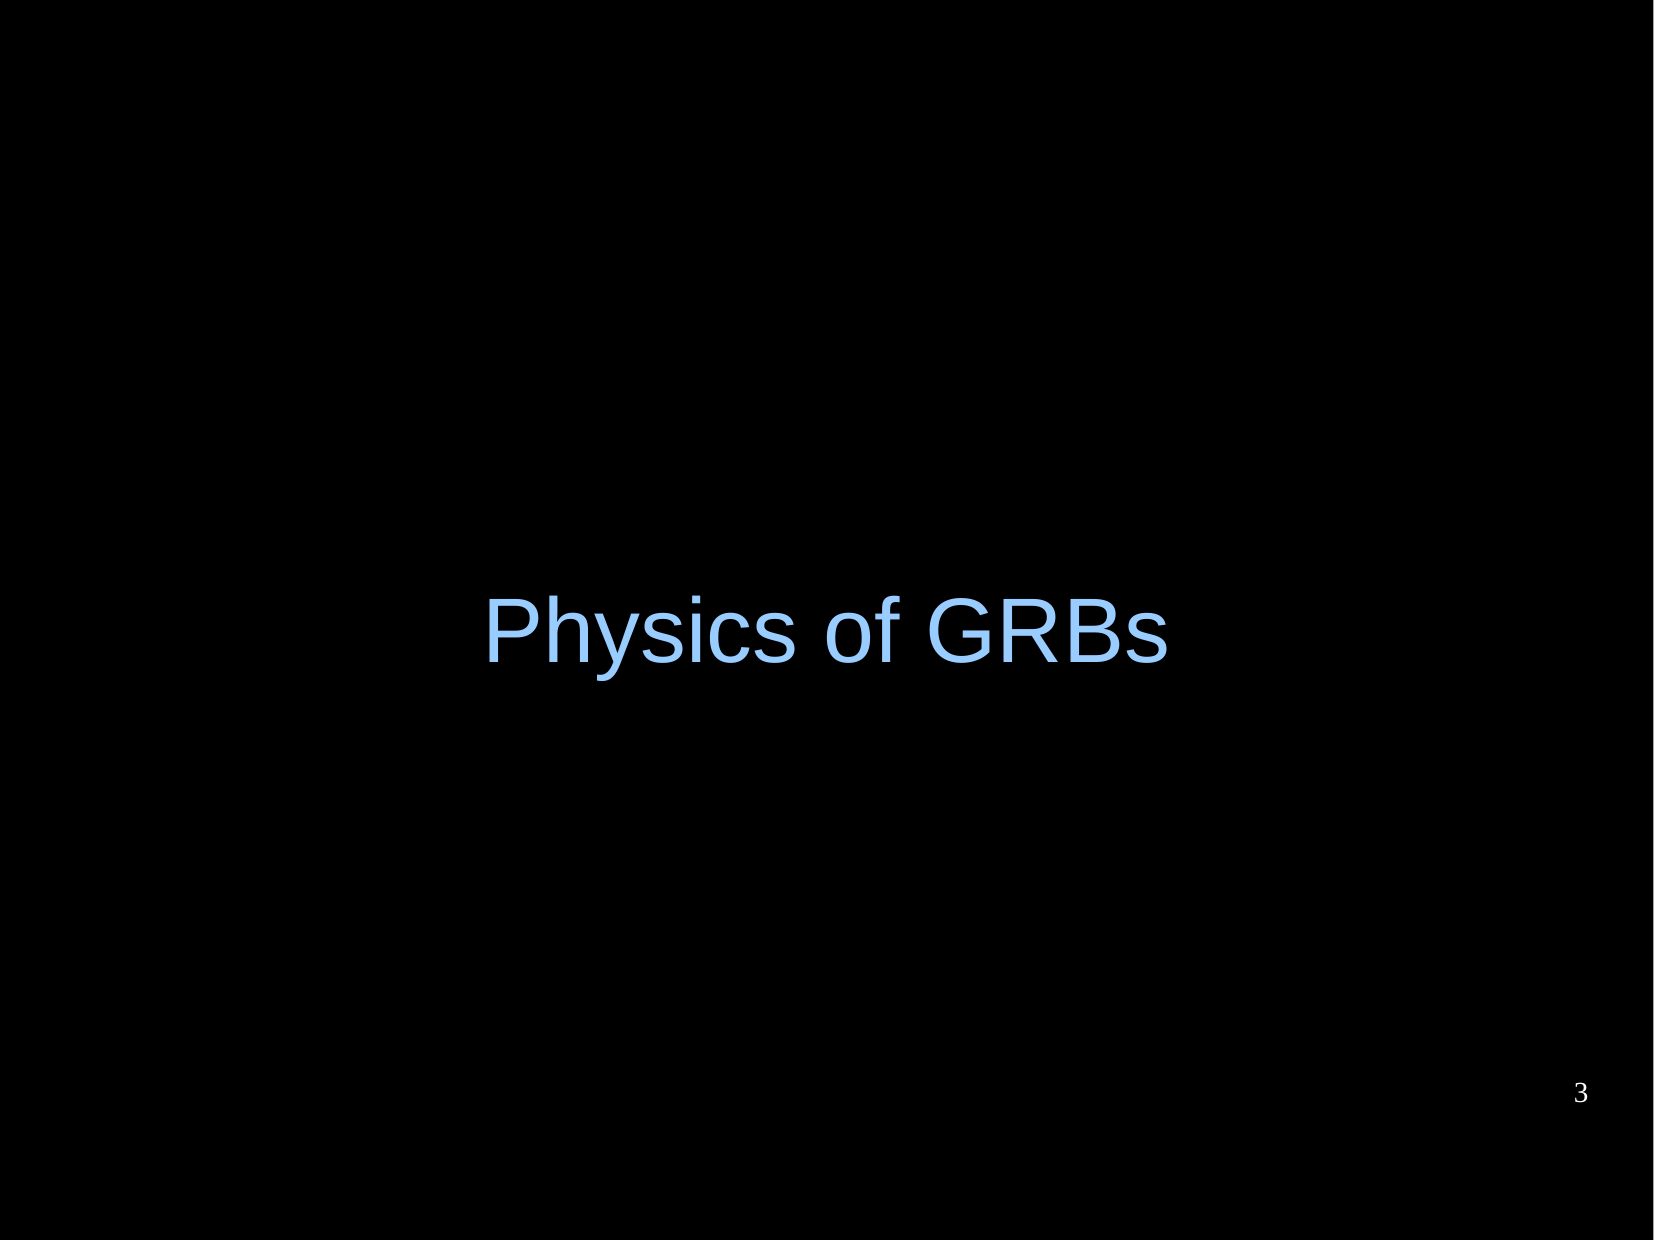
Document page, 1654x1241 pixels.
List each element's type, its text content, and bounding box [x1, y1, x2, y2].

title Physics of GRBs [82, 527, 1571, 735]
